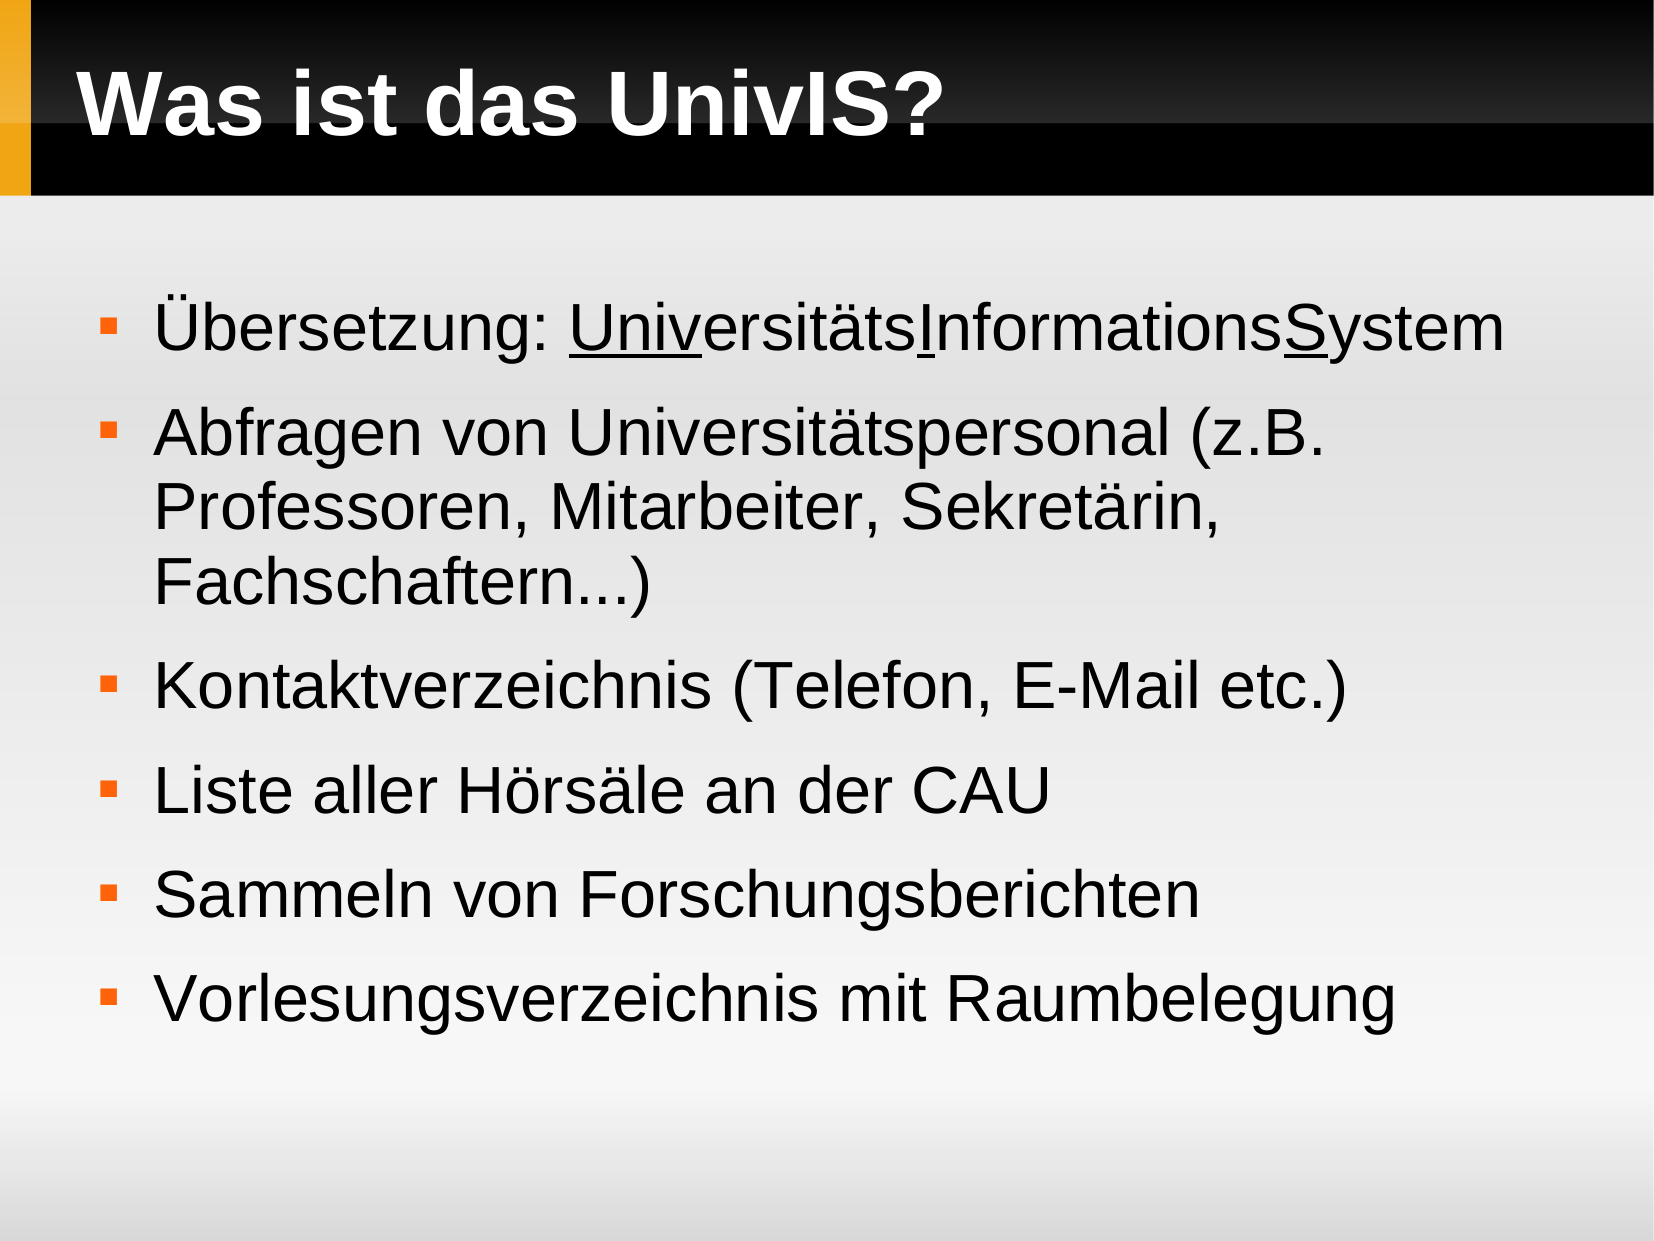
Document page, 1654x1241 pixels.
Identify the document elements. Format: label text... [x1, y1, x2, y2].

list Übersetzung: UniversitätsInformationsSystem Abfragen von Universitätspersonal (z.B. Professoren, Mitarbeiter, Sekretärin, Fachschaftern...) Kontaktverzeichnis (Telefon, E-Mail etc.) Liste aller Hörsäle an der CAU Sammeln von Forschungsberichten Vorlesungsverzeichnis mit Raumbelegung [82, 290, 1571, 1094]
title Was ist das UnivIS? [76, 0, 1565, 208]
picture [0, 0, 1654, 1241]
